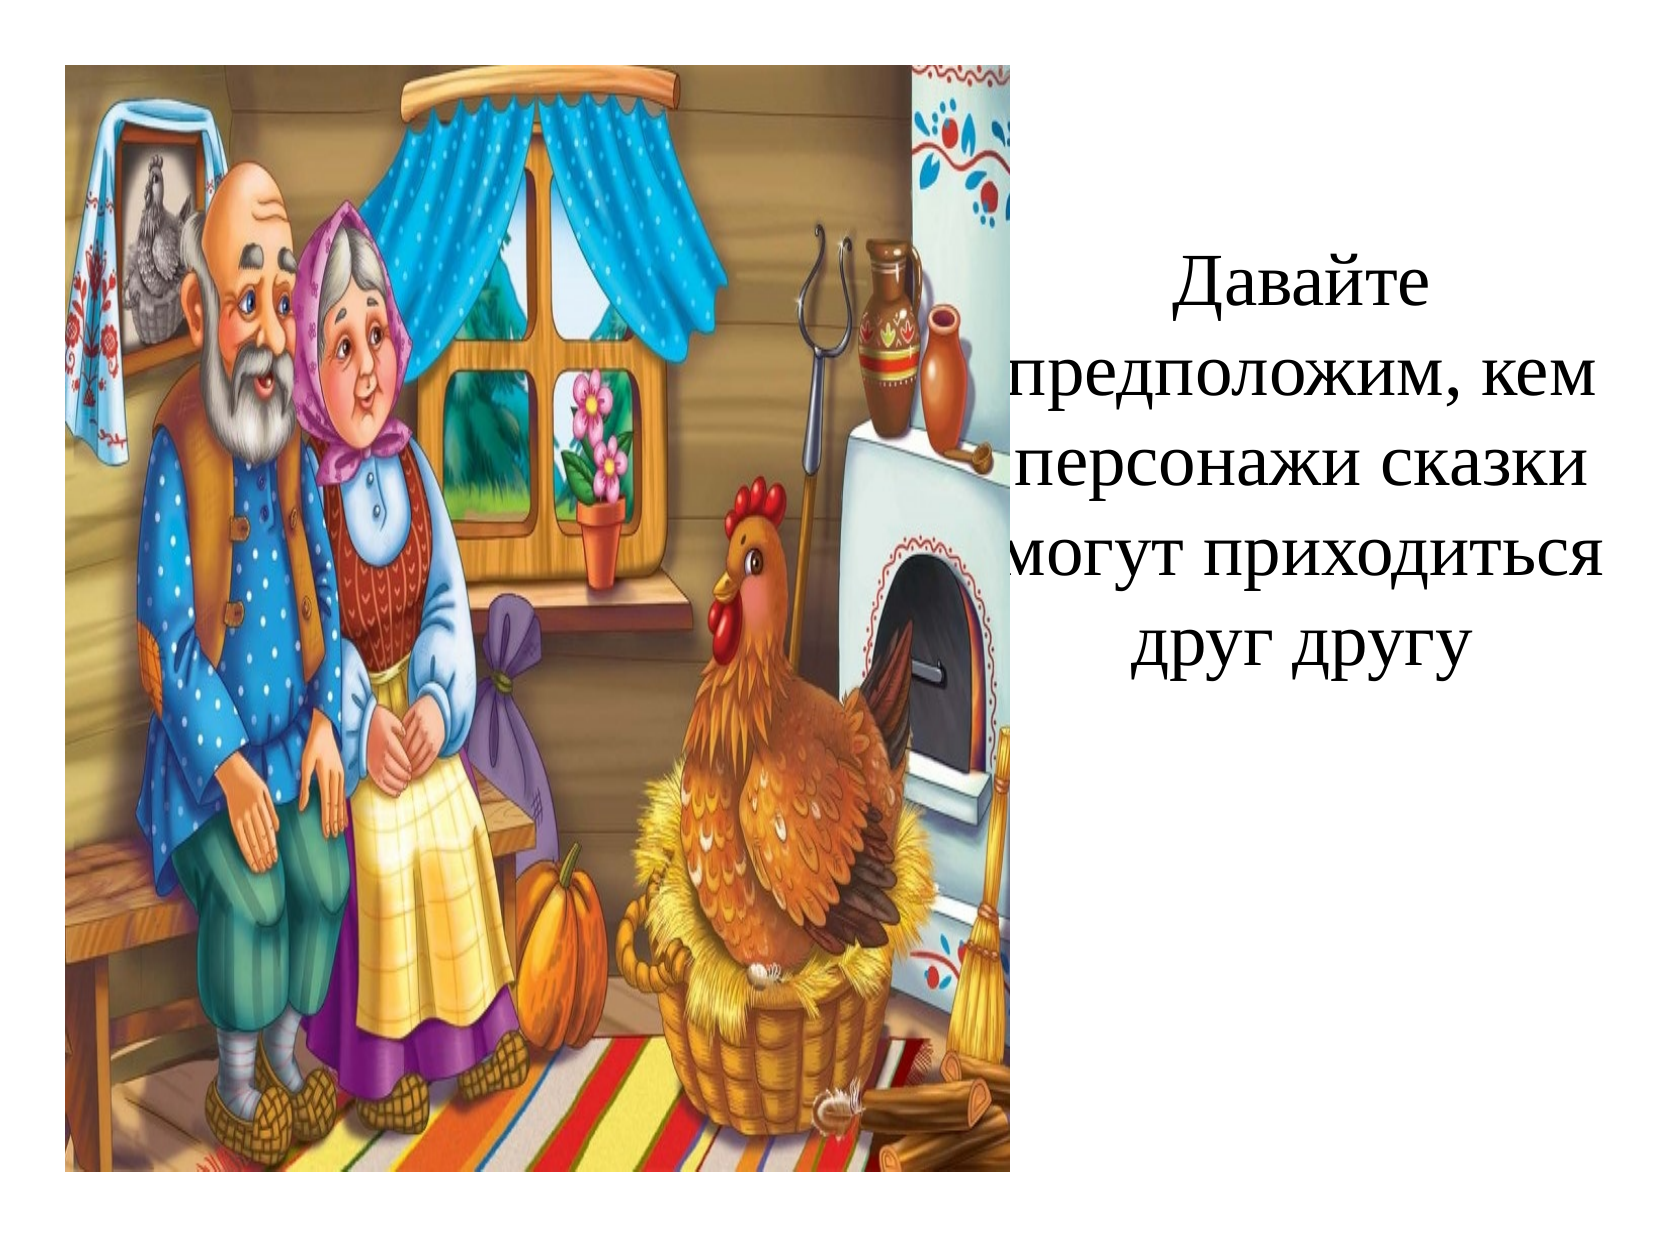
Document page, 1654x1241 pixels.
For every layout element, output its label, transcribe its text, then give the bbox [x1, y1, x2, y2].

title Давайте предположим, кем персонажи сказки могут приходиться друг другу [1010, 65, 1628, 847]
picture [65, 65, 1010, 1172]
